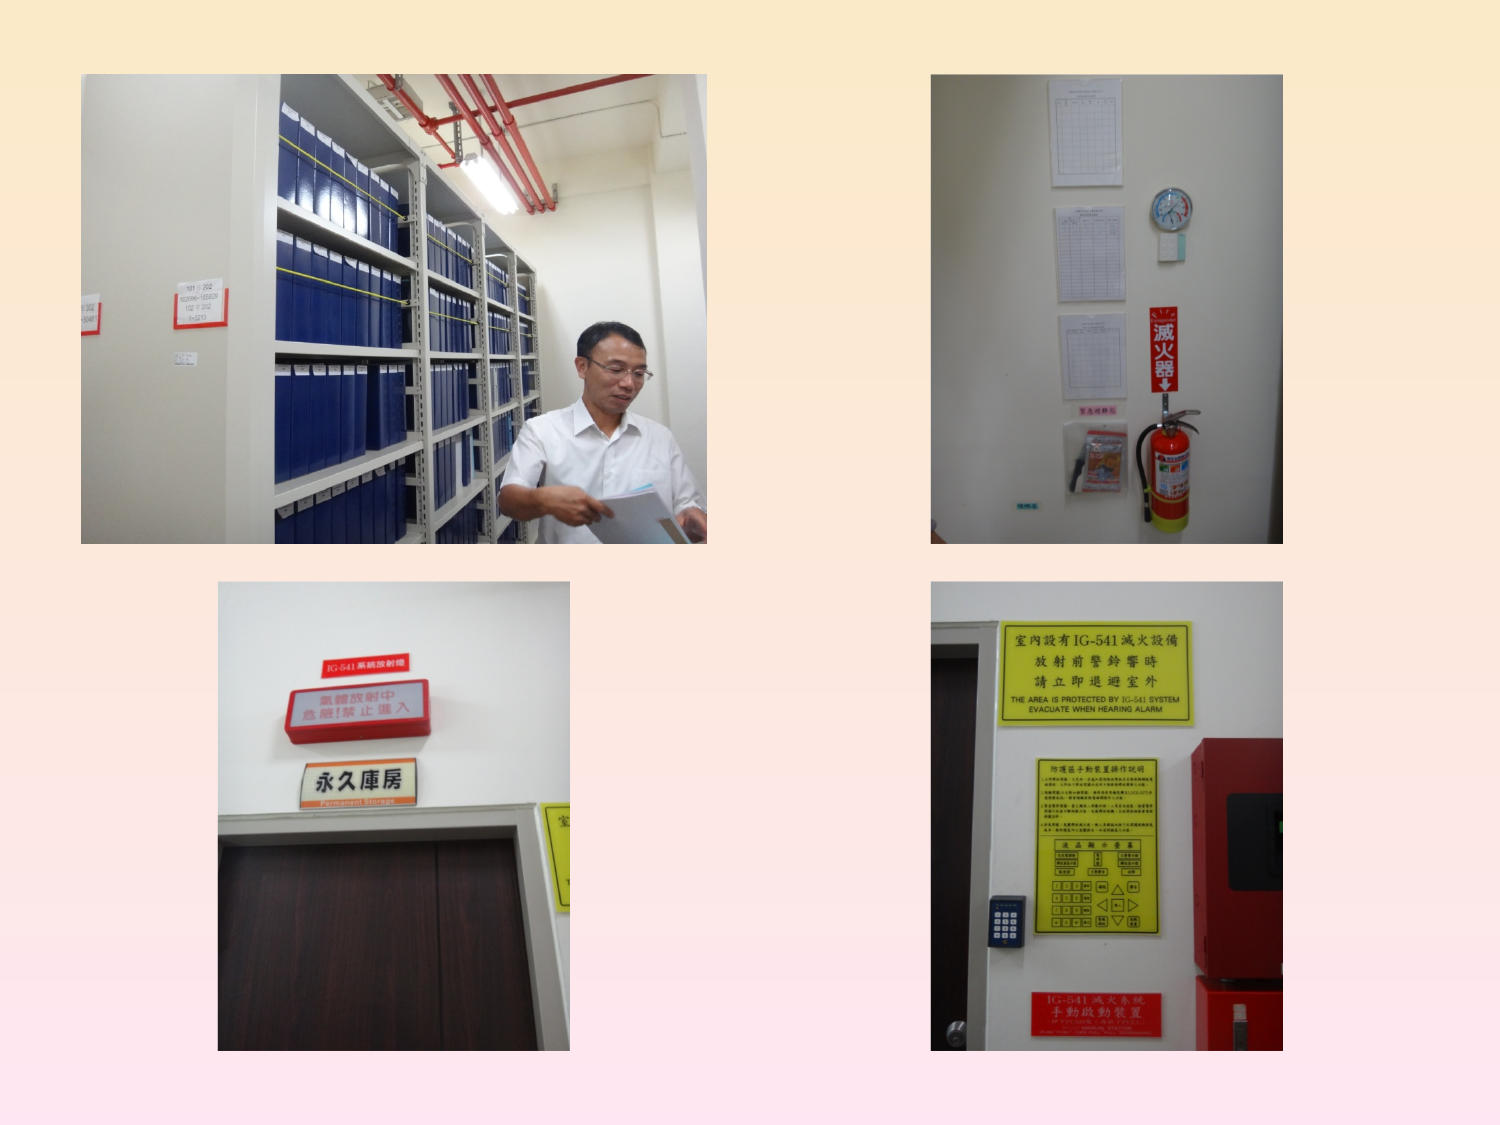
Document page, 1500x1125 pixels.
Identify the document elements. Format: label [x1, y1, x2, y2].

picture [930, 581, 1283, 1051]
picture [217, 581, 570, 1051]
picture [81, 75, 707, 544]
picture [930, 75, 1283, 544]
